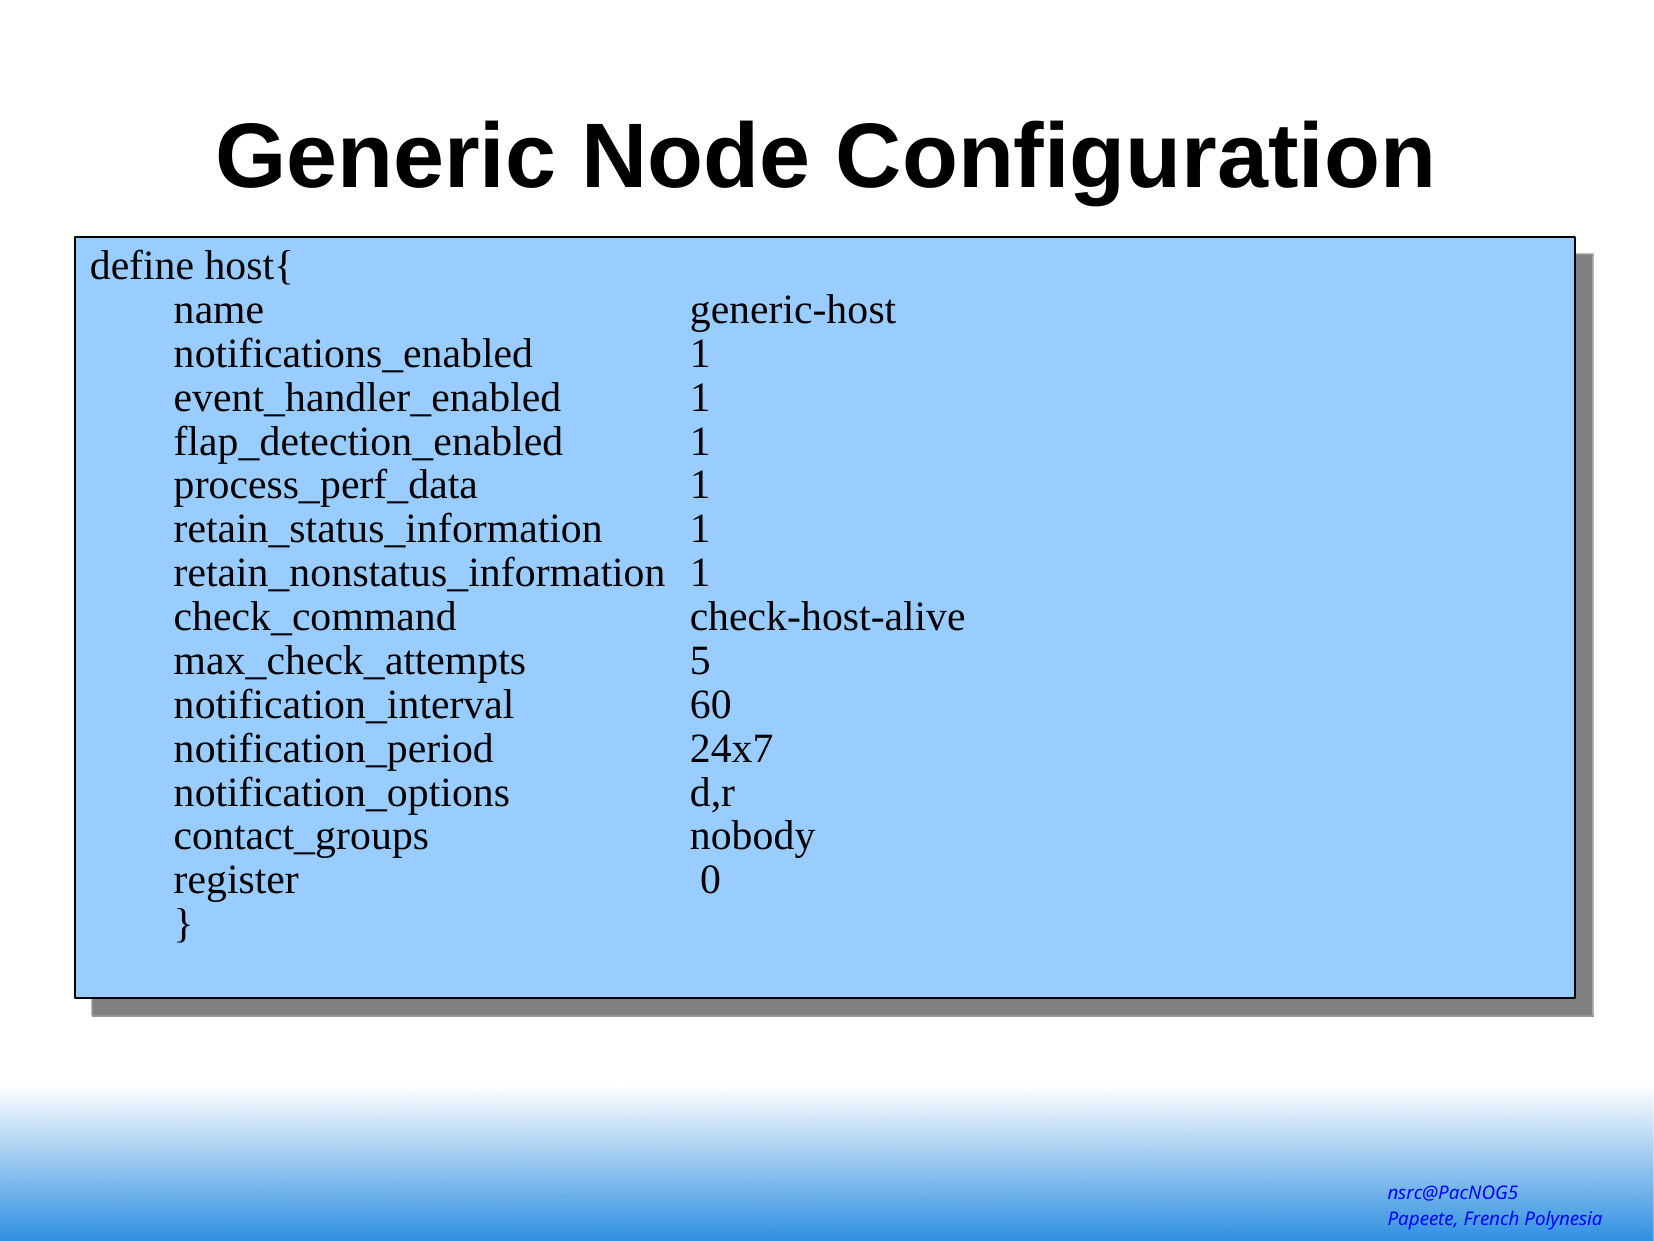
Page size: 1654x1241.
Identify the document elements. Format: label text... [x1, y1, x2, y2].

text_box define host{ name generic-host notifications_enabled 1 event_handler_enabled 1 flap_detection_enabled 1 process_perf_data 1 retain_status_information 1 retain_nonstatus_information 1 check_command check-host-alive max_check_attempts 5 notification_interval 60 notification_period 24x7 notification_options d,r contact_groups nobody register 0 } [75, 237, 1576, 998]
title Generic Node Configuration [82, 38, 1571, 237]
picture [0, 1083, 1654, 1241]
